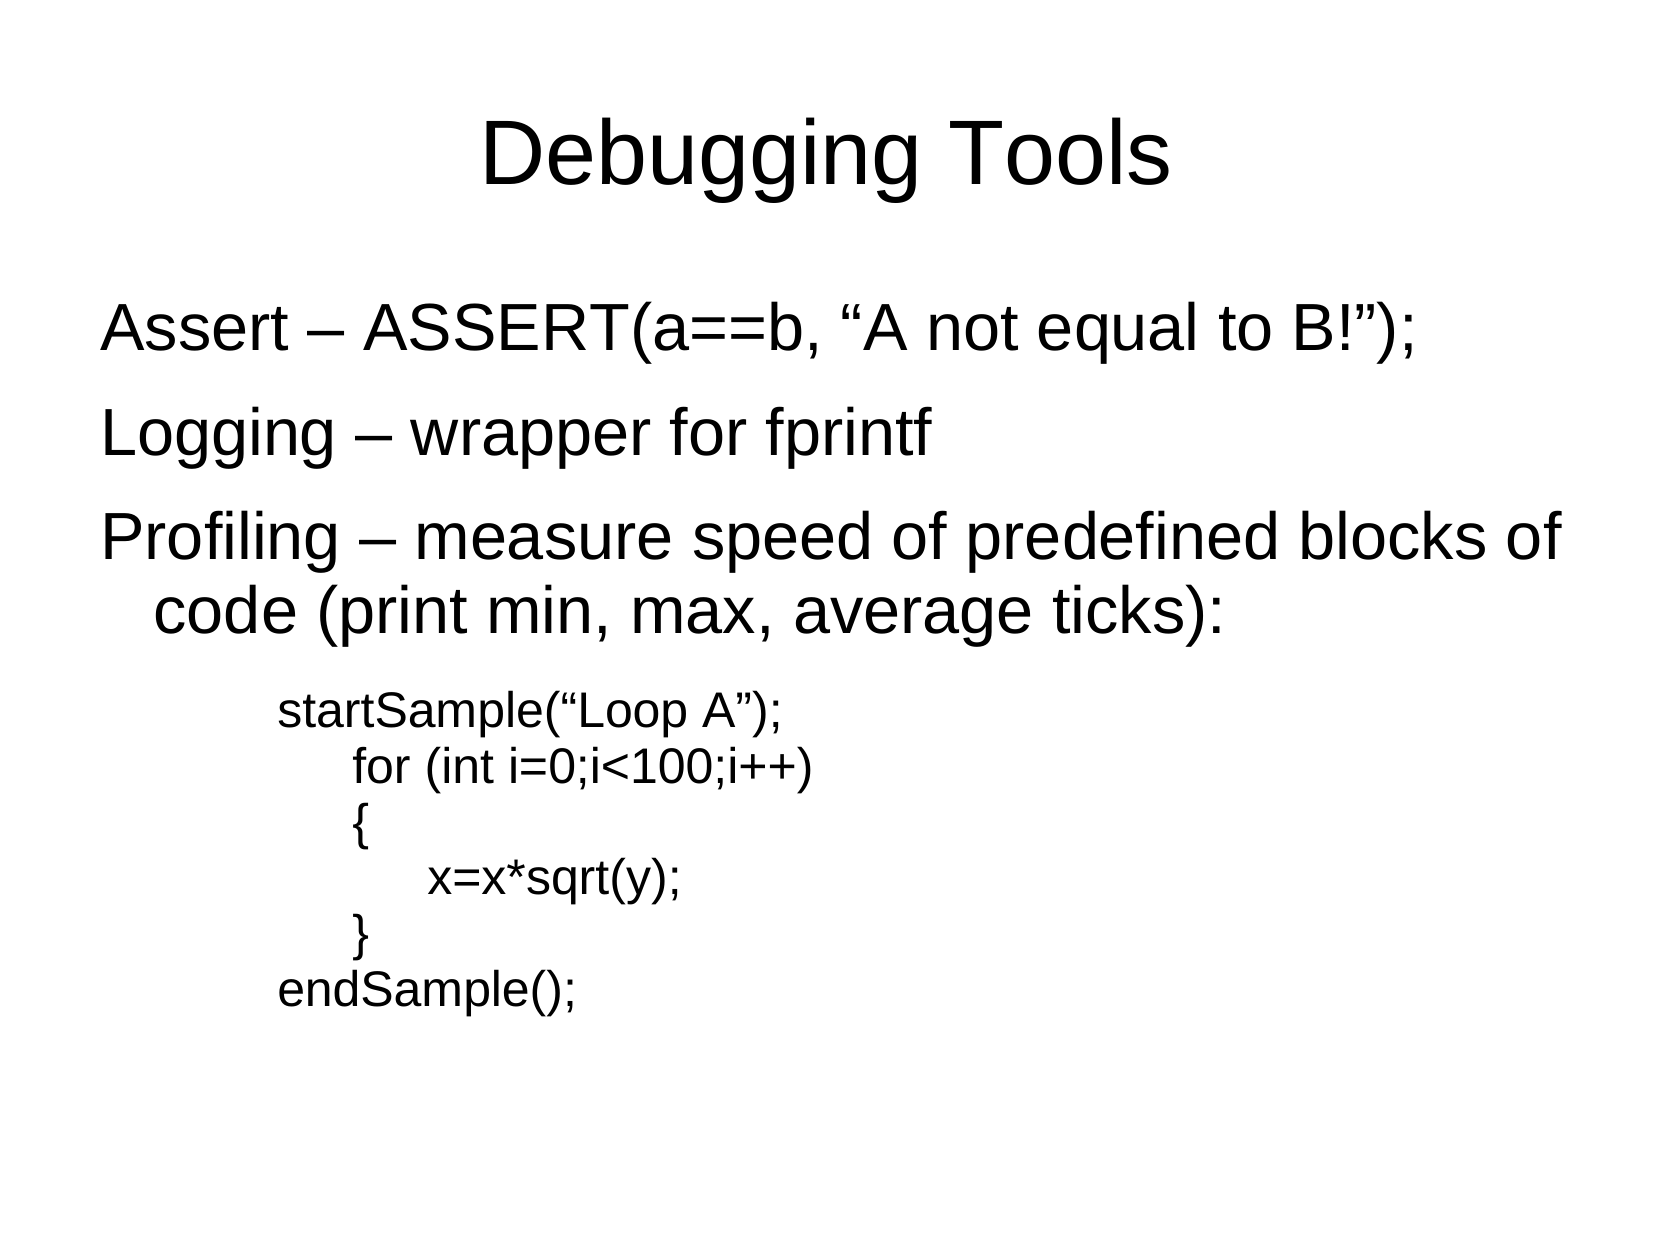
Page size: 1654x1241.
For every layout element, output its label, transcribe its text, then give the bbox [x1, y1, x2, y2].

title Debugging Tools [82, 49, 1571, 257]
list Assert – ASSERT(a==b, “A not equal to B!”); Logging – wrapper for fprintf Profiling – measure speed of predefined blocks of code (print min, max, average ticks): [82, 290, 1571, 1109]
text_box startSample(“Loop A”); for (int i=0;i<100;i++) { x=x*sqrt(y); } endSample(); [262, 675, 1351, 1025]
